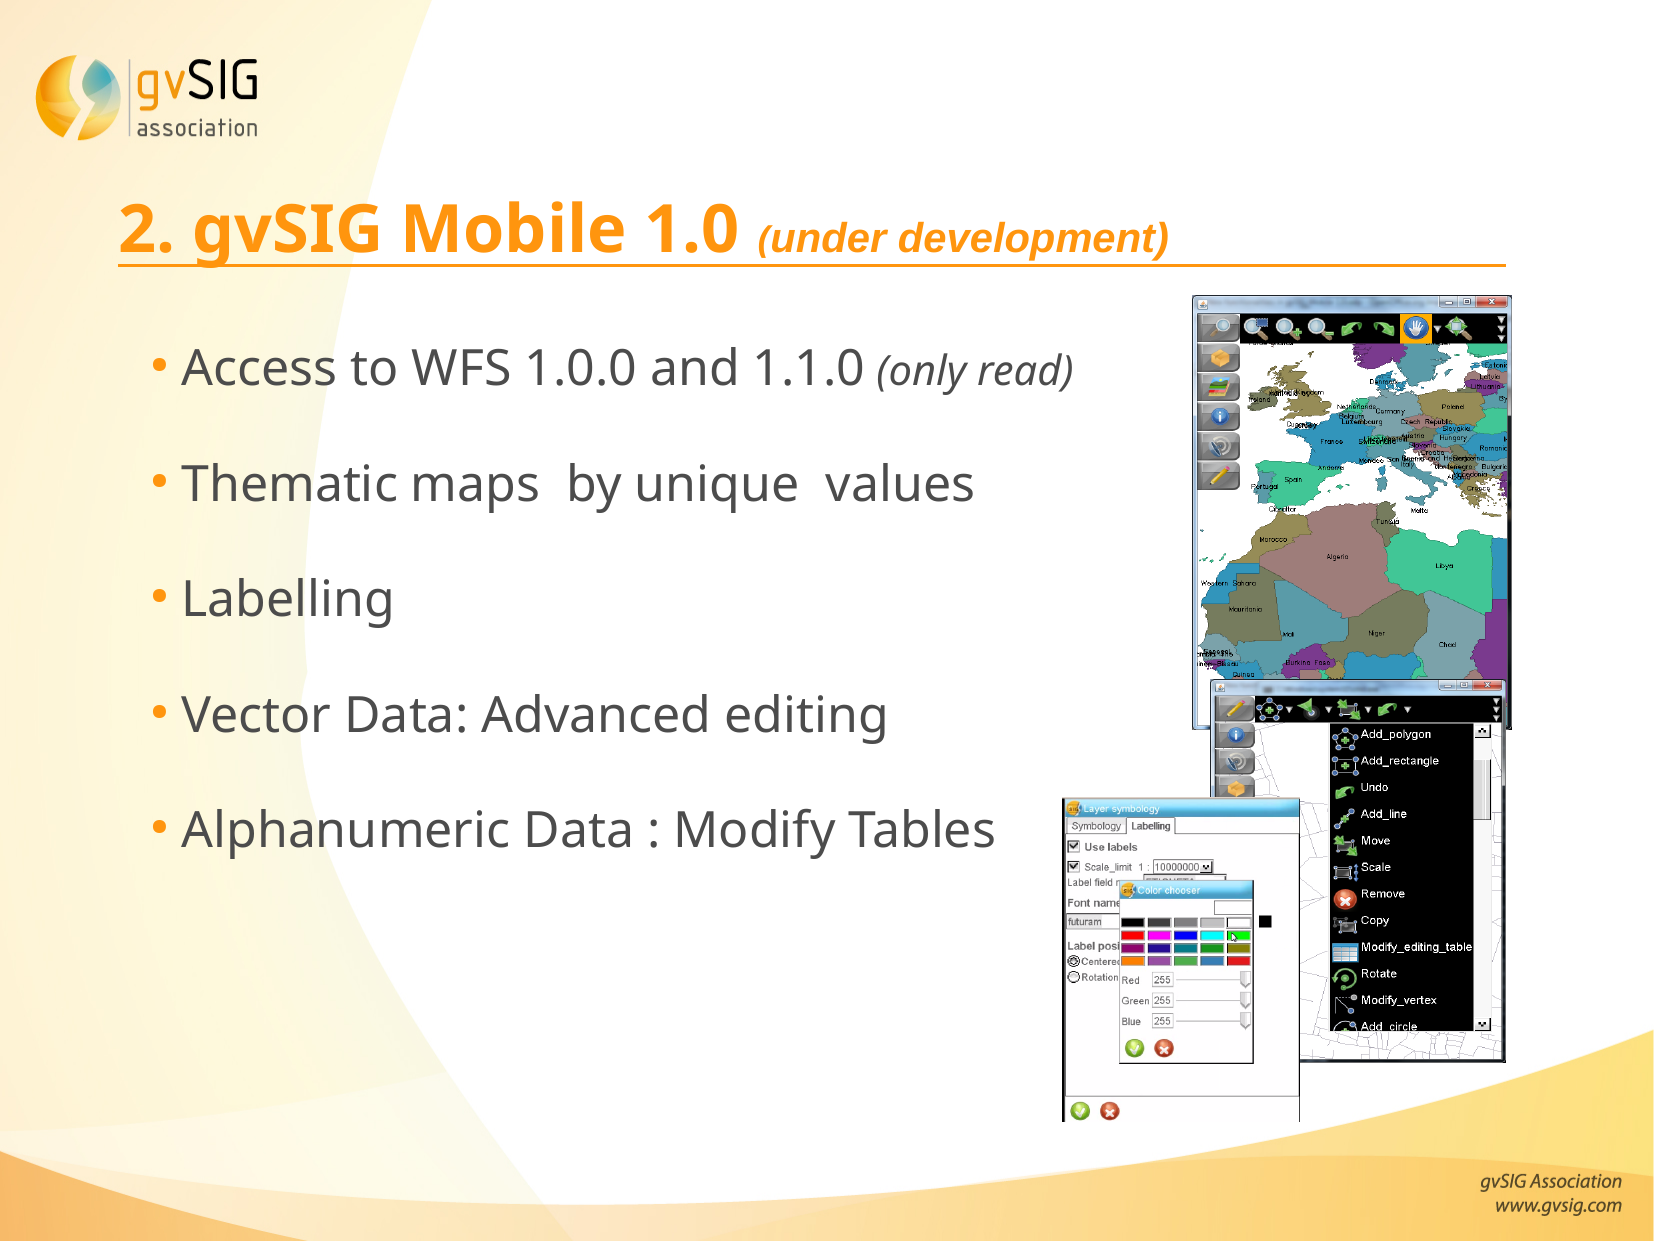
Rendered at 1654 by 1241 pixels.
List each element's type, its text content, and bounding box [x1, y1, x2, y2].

text_box Access to WFS 1.0.0 and 1.1.0 (only read) Thematic maps by unique values Labelling Vector Data: Advanced editing Alphanumeric Data : Modify Tables [135, 324, 1595, 1241]
picture [0, 0, 1654, 1241]
title 2. gvSIG Mobile 1.0 (under development) [118, 177, 1607, 276]
